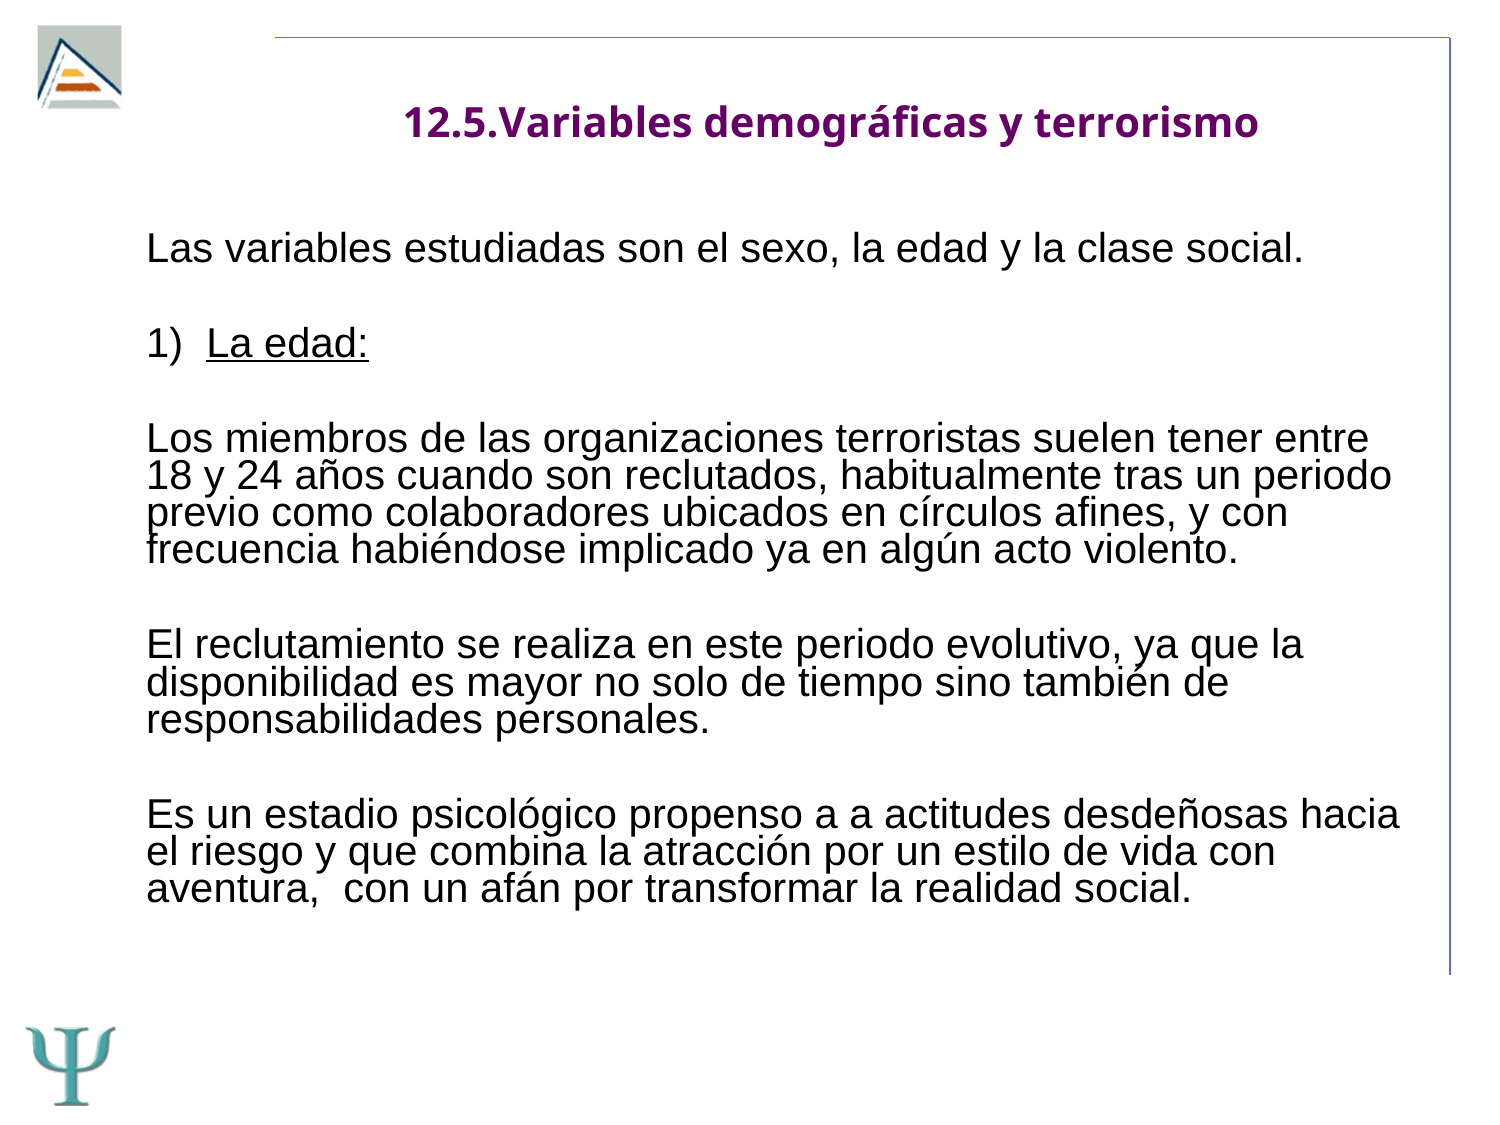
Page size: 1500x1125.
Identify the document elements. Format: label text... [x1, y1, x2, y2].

picture [24, 1024, 75, 1106]
picture [37, 24, 122, 109]
list Las variables estudiadas son el sexo, la edad y la clase social. 1) La edad: Los miembros de las organizaciones terroristas suelen tener entre 18 y 24 años cuando son reclutados, habitualmente tras un periodo previo como colaboradores ubicados en círculos afines, y con frecuencia habiéndose implicado ya en algún acto violento. El reclutamiento se realiza en este periodo evolutivo, ya que la disponibilidad es mayor no solo de tiempo sino también de responsabilidades personales. Es un estadio psicológico propenso a a actitudes desdeñosas hacia el riesgo y que combina la atracción por un estilo de vida con aventura, con un afán por transformar la realidad social. [75, 224, 1426, 1125]
title 12.5.Variables demográficas y terrorismo [262, 74, 1401, 168]
